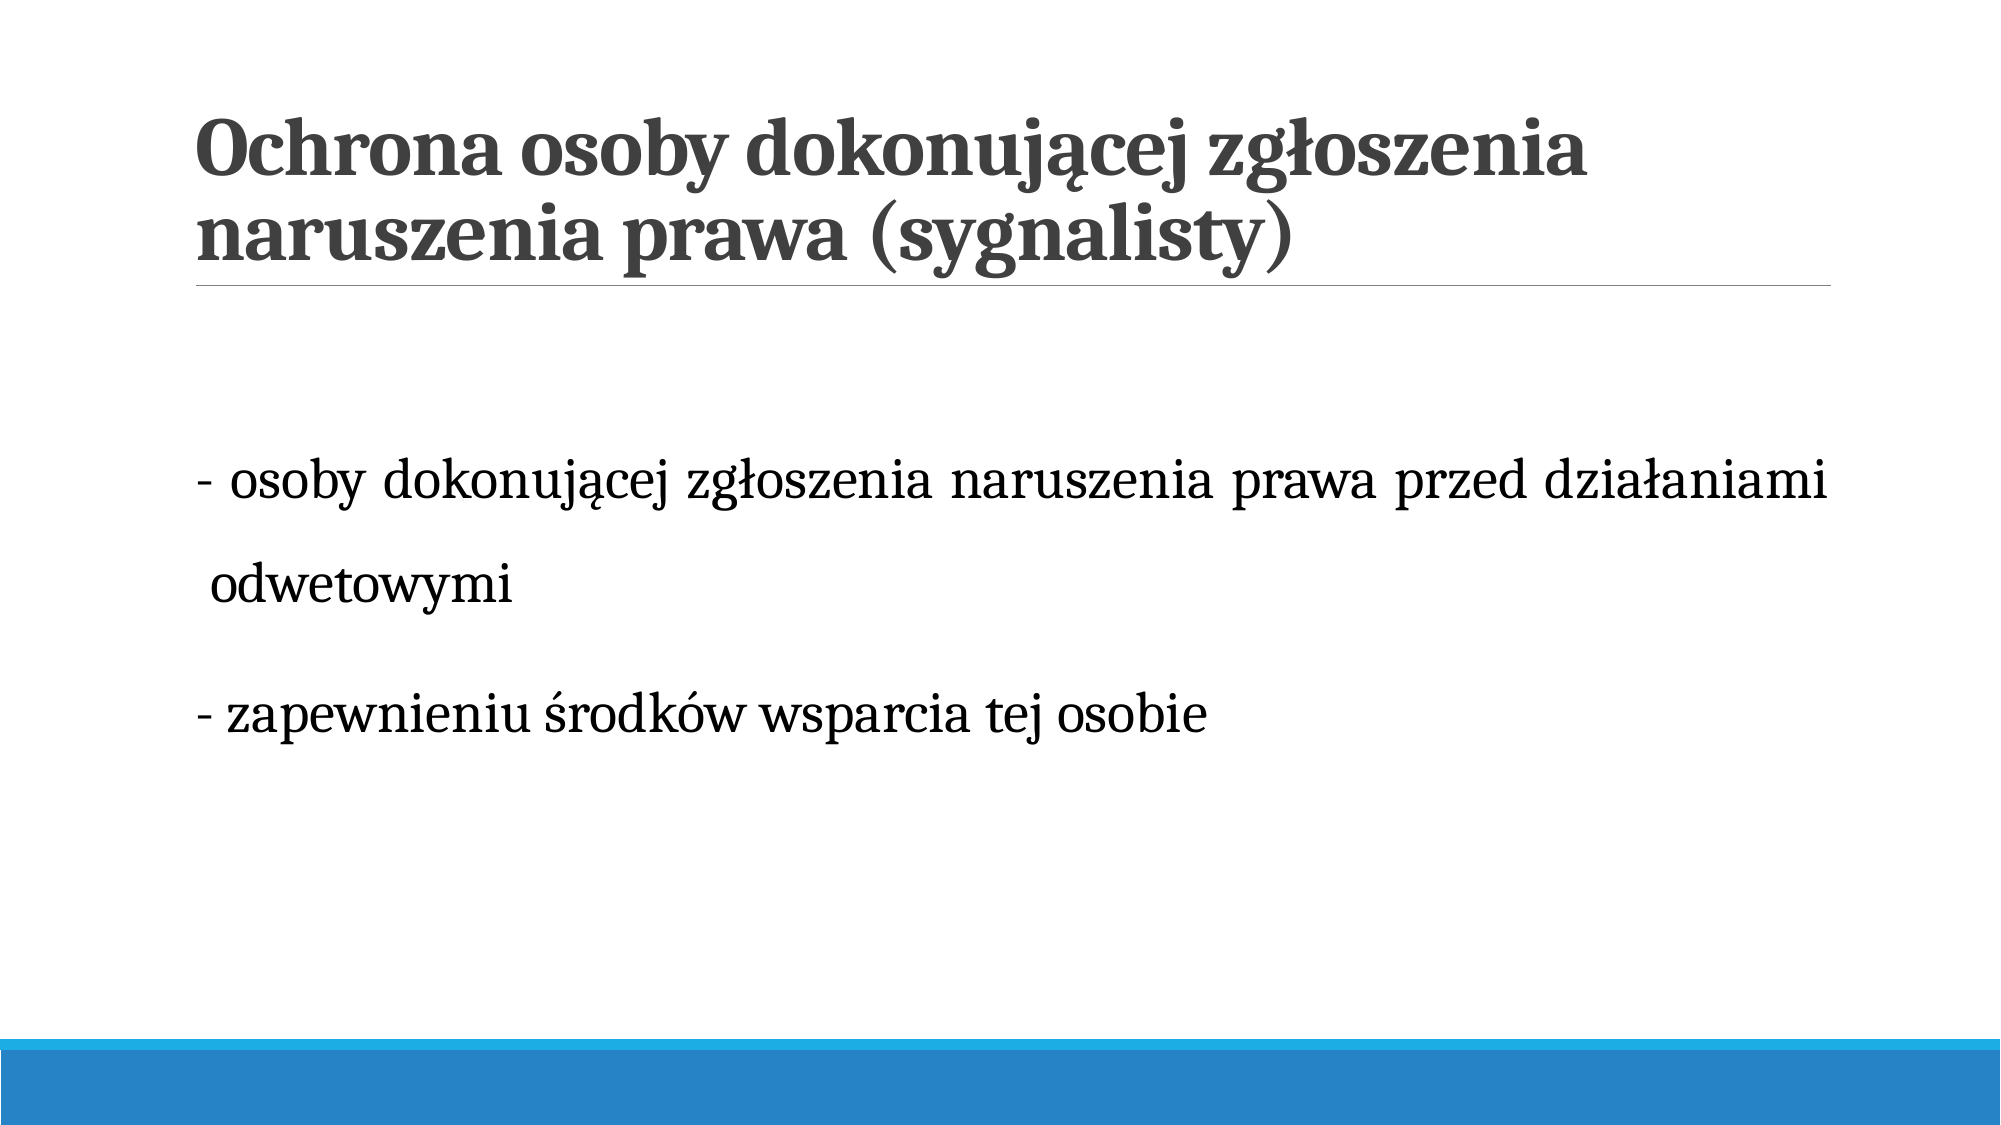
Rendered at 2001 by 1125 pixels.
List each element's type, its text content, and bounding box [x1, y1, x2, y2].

list - osoby dokonującej zgłoszenia naruszenia prawa przed działaniami odwetowymi - zapewnieniu środków wsparcia tej osobie [180, 302, 1831, 963]
title Ochrona osoby dokonującej zgłoszenia naruszenia prawa (sygnalisty) [180, 47, 1831, 286]
